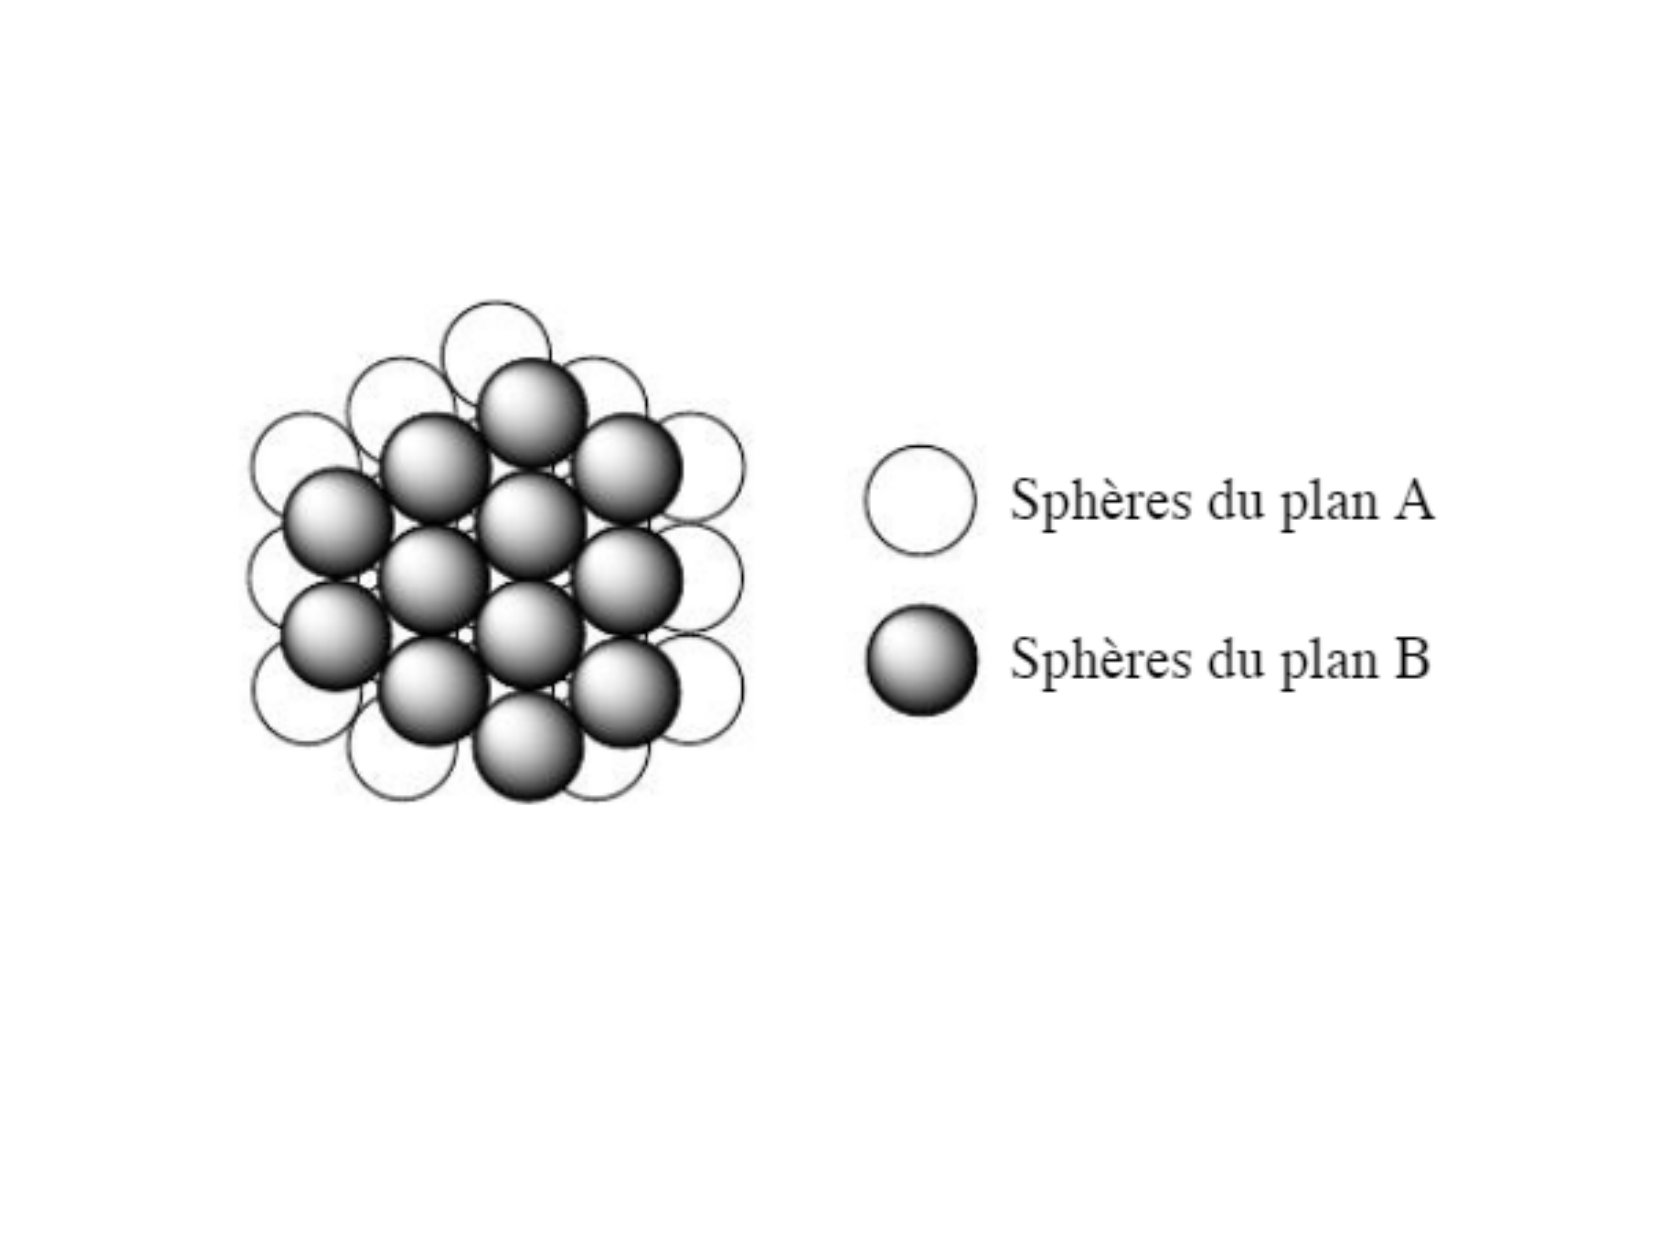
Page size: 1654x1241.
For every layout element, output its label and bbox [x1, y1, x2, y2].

picture [188, 298, 1510, 827]
